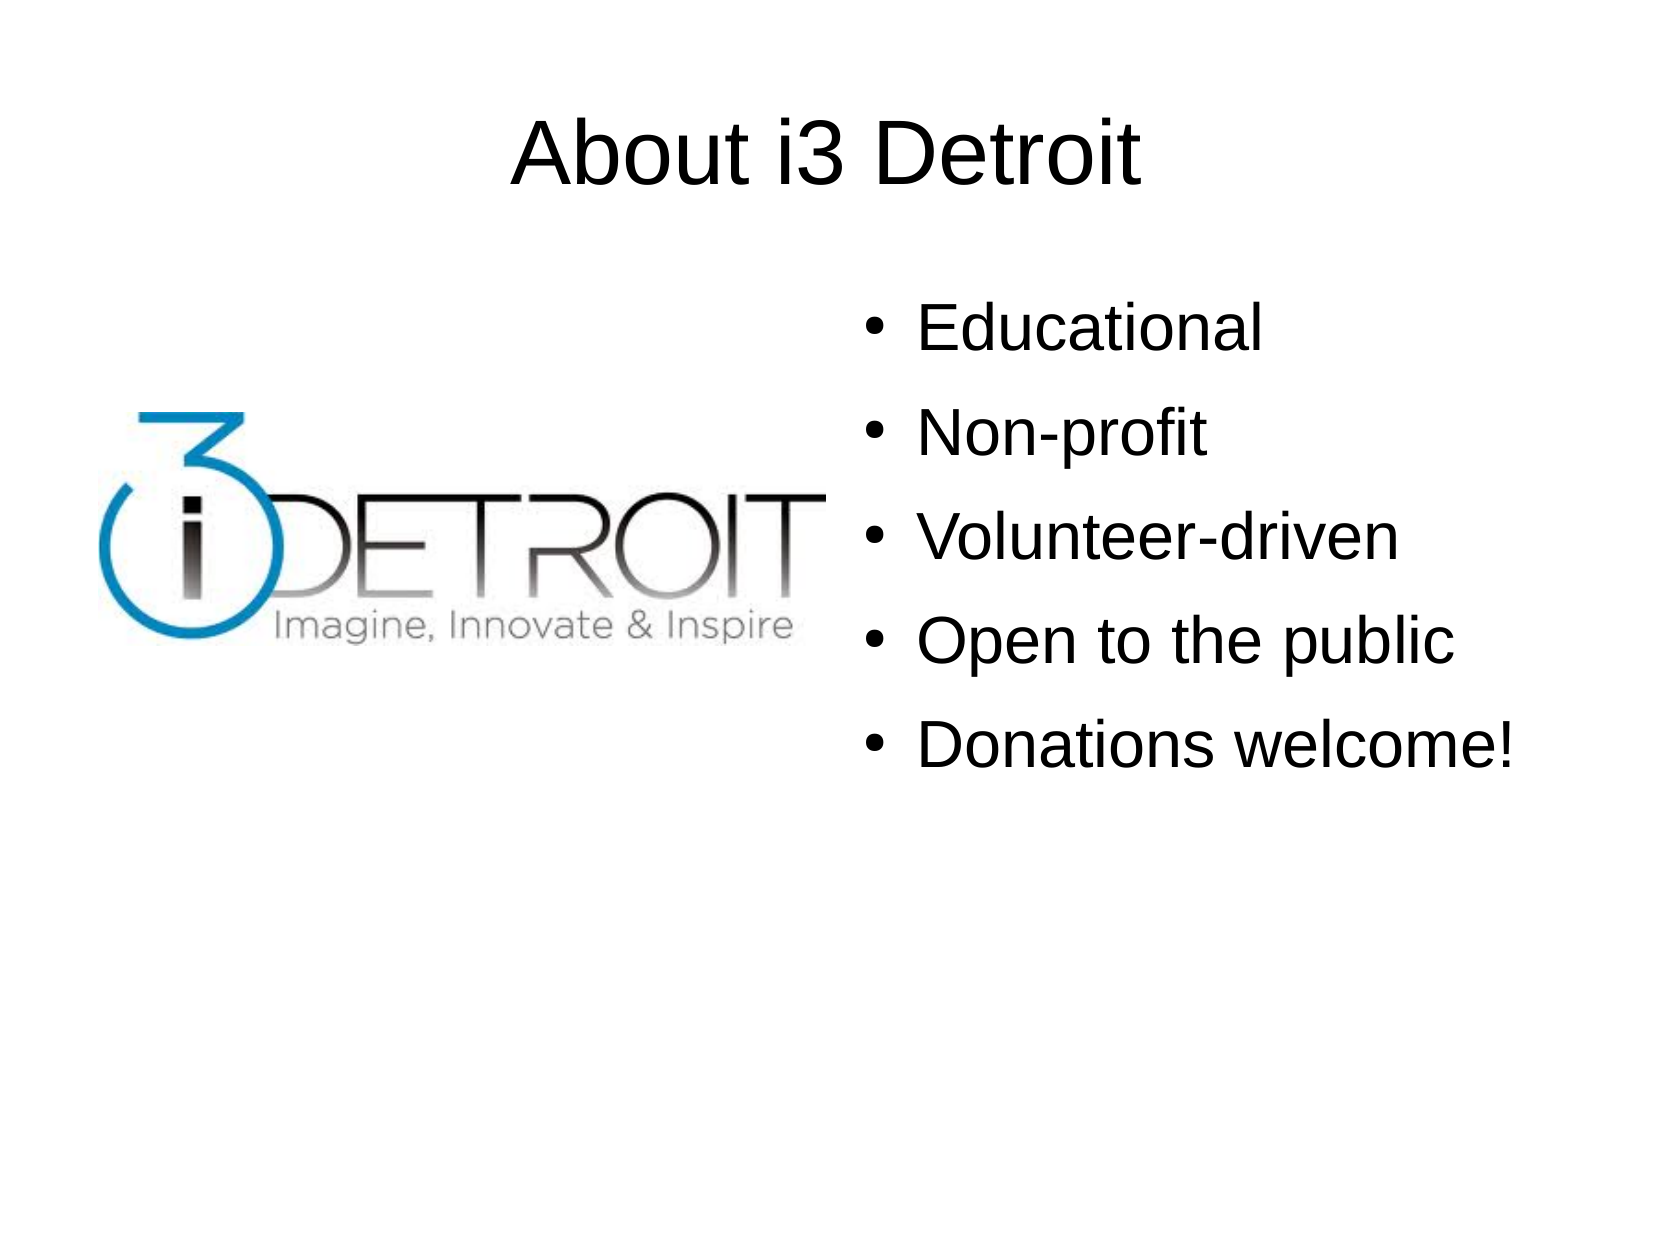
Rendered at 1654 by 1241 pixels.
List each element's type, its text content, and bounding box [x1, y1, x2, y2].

list Educational Non-profit Volunteer-driven Open to the public Donations welcome! [845, 290, 1572, 1094]
title About i3 Detroit [82, 56, 1571, 250]
picture [98, 412, 826, 646]
